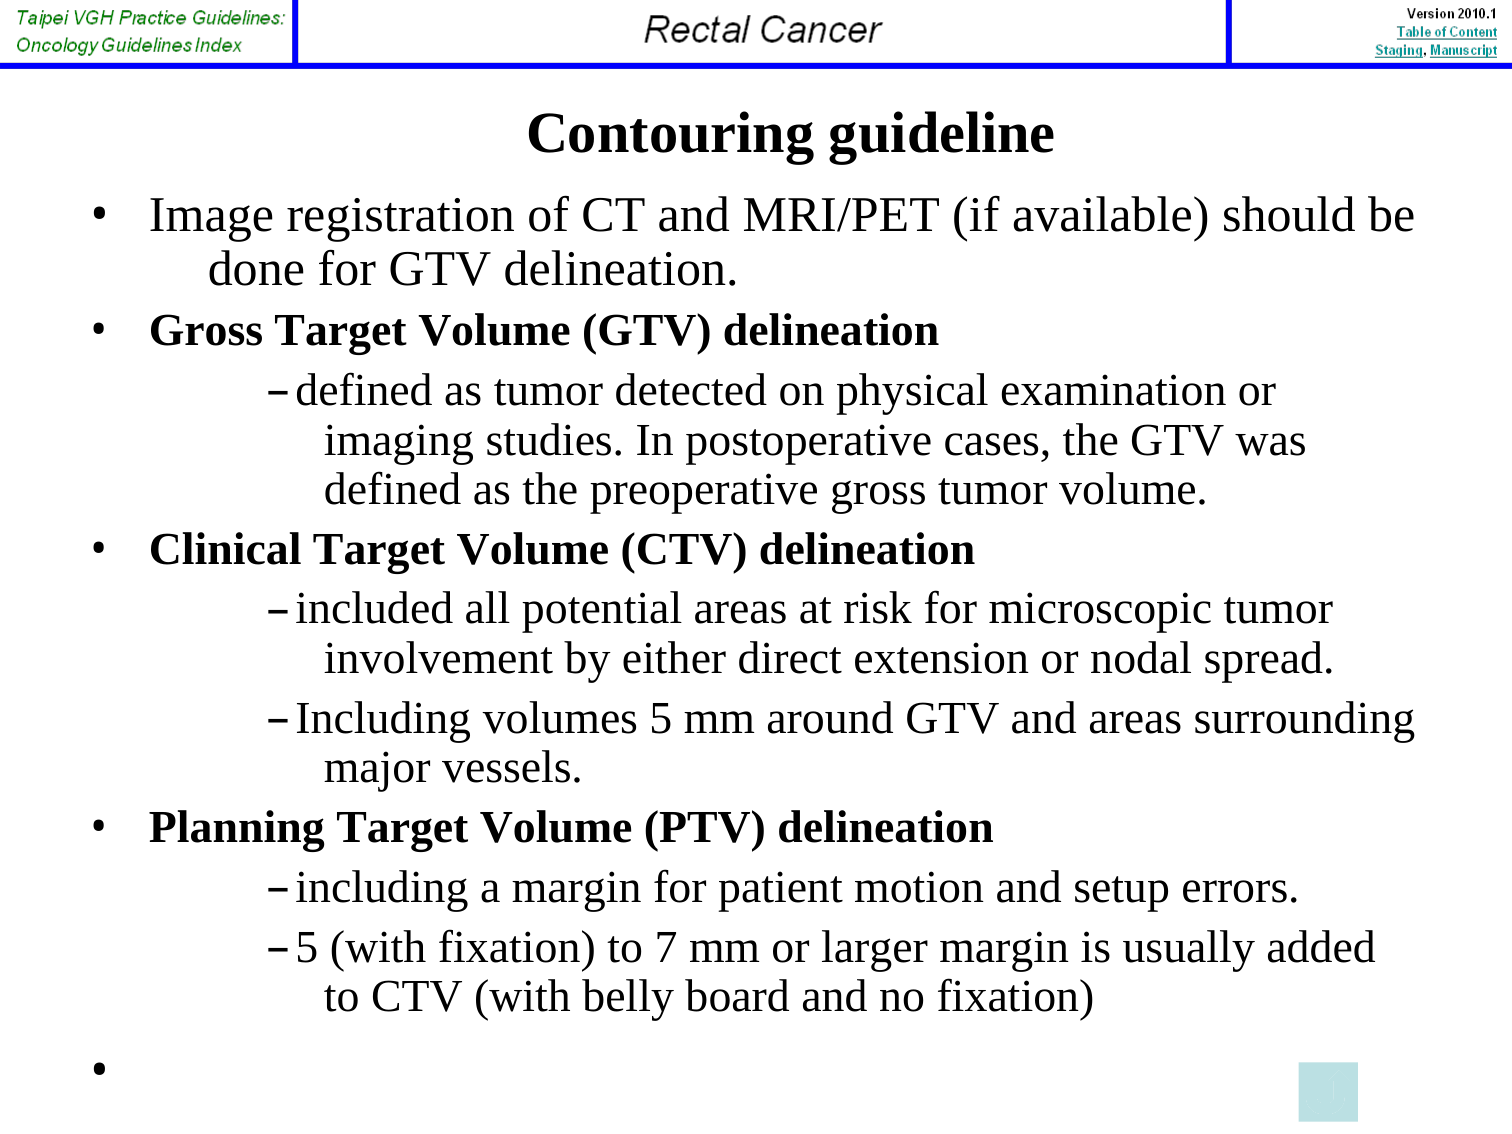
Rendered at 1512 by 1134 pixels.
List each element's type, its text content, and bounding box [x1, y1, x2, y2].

title Contouring guideline [134, 86, 1448, 155]
list Image registration of CT and MRI/PET (if available) should be done for GTV delineation. Gross Target Volume (GTV) delineation defined as tumor detected on physical examination or imaging studies. In postoperative cases, the GTV was defined as the preoperative gross tumor volume. Clinical Target Volume (CTV) delineation included all potential areas at risk for microscopic tumor involvement by either direct extension or nodal spread. Including volumes 5 mm around GTV and areas surrounding major vessels. Planning Target Volume (PTV) delineation including a margin for patient motion and setup errors. 5 (with fixation) to 7 mm or larger margin is usually added to CTV (with belly board and no fixation) [75, 180, 1438, 1063]
